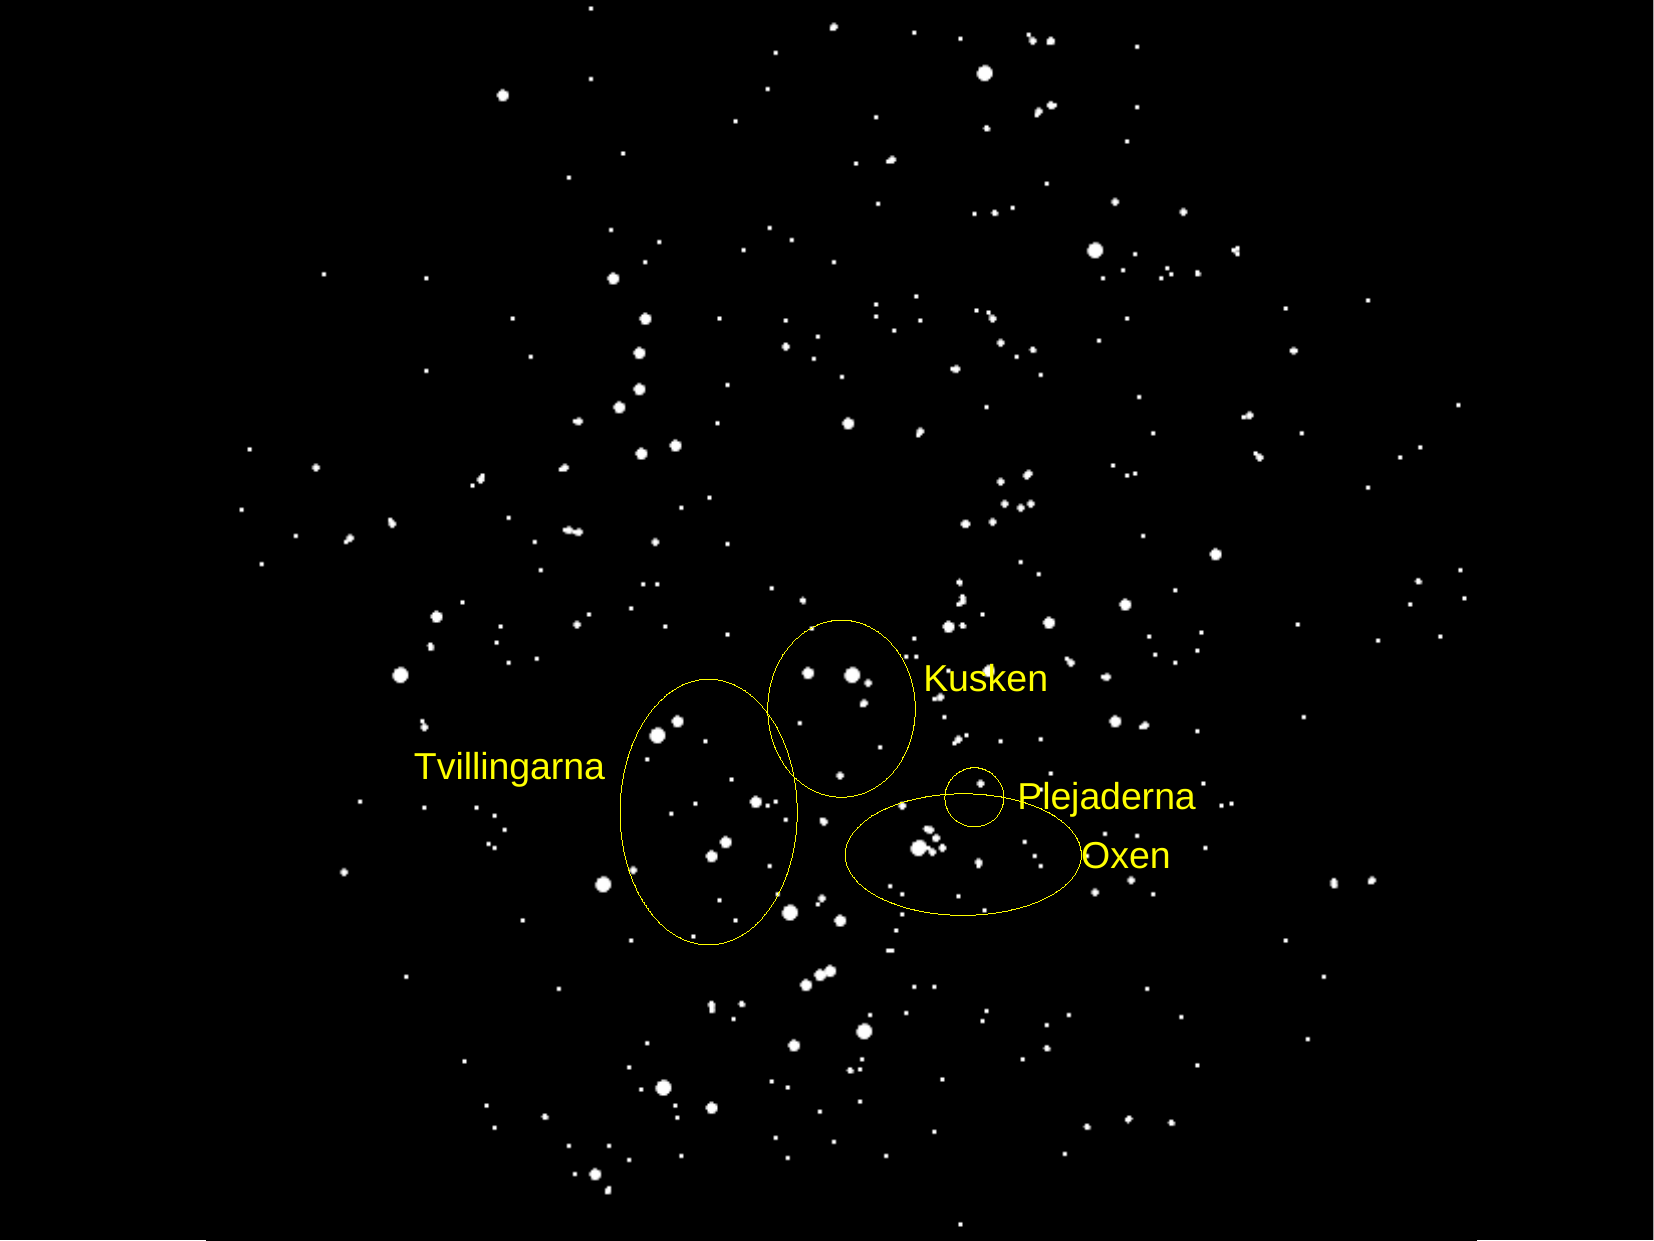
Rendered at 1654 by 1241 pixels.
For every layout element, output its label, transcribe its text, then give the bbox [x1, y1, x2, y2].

picture [206, 0, 1477, 1241]
text_box Plejaderna [1002, 767, 1211, 825]
text_box Oxen [1066, 826, 1186, 884]
text_box Tvillingarna [399, 738, 621, 796]
text_box Kusken [908, 649, 1063, 707]
